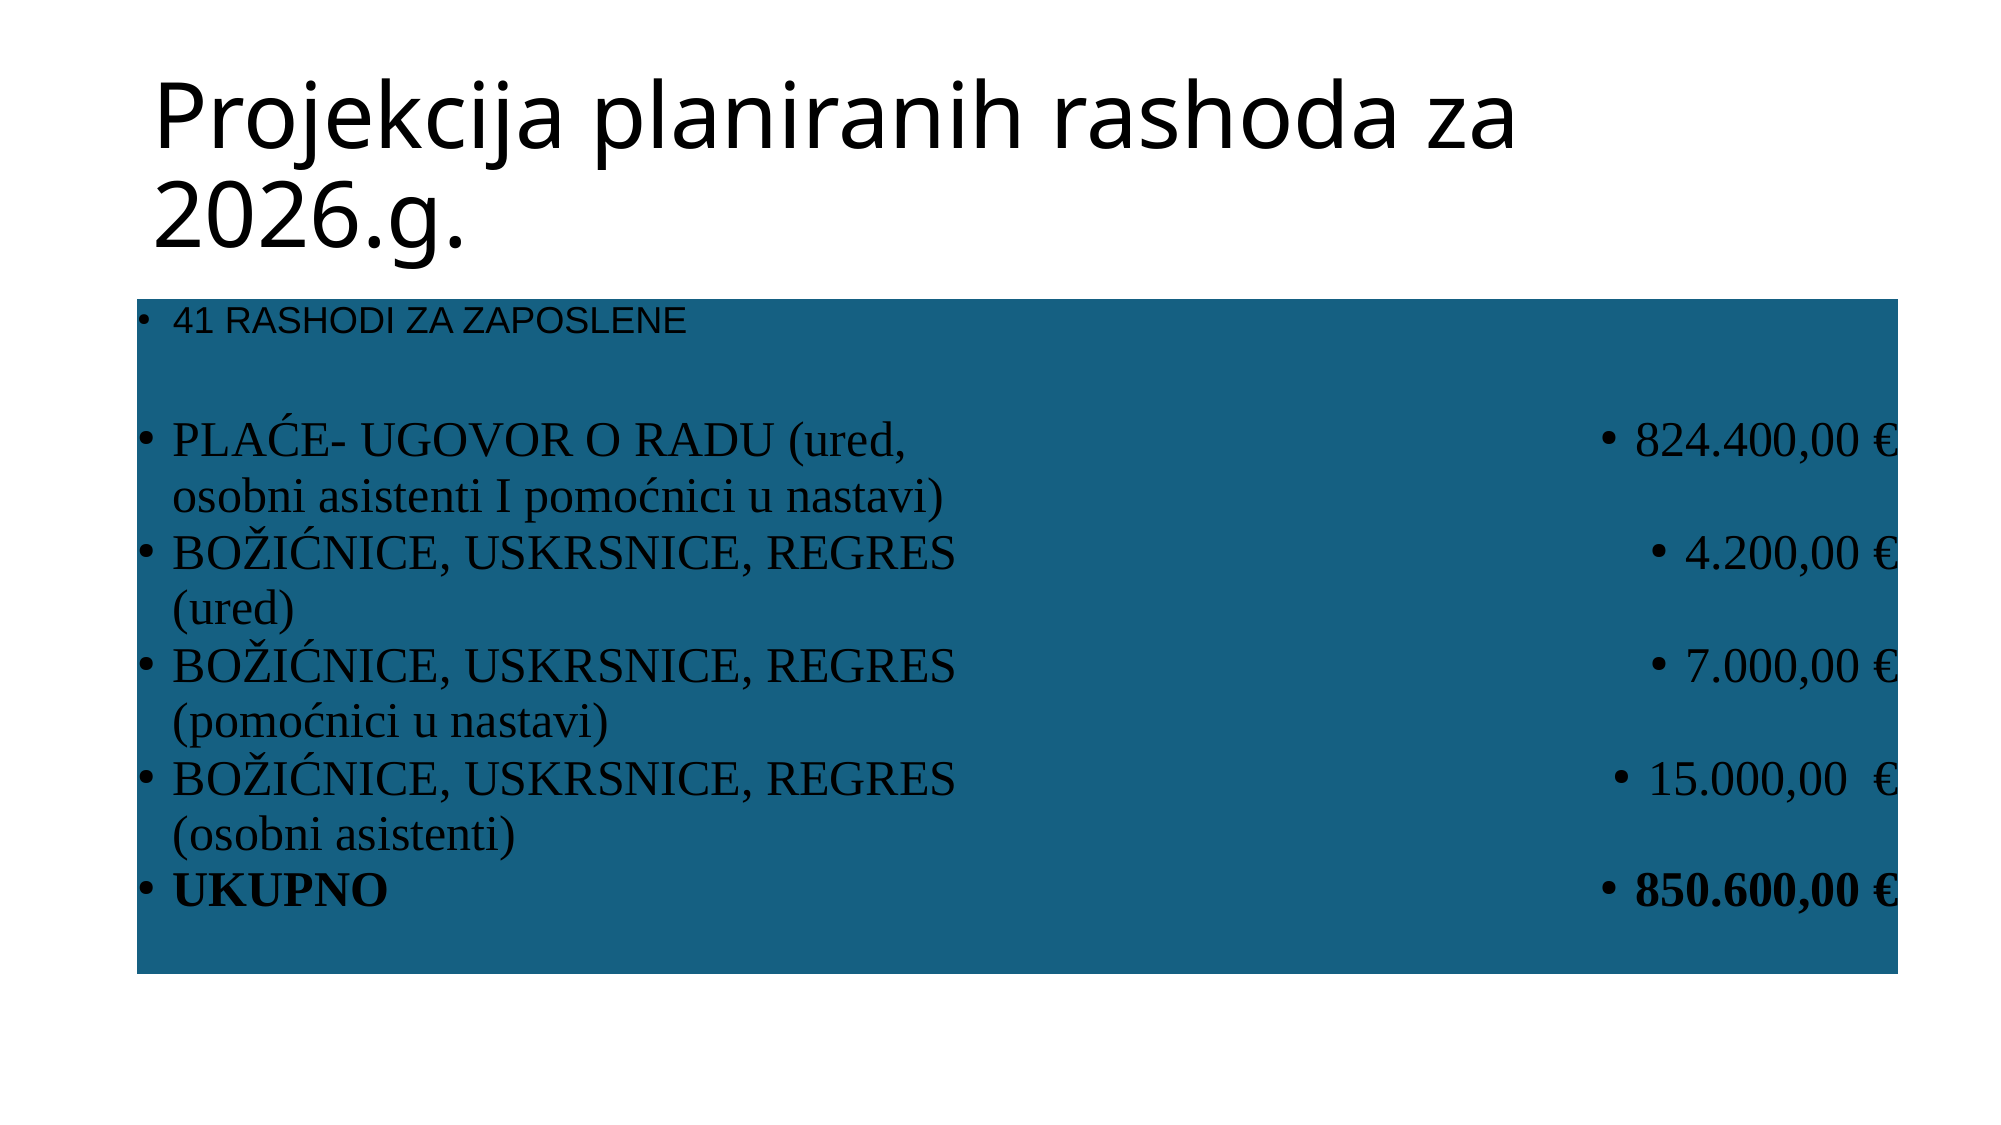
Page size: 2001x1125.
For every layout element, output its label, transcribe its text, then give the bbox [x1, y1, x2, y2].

table_header 41 RASHODI ZA ZAPOSLENE [137, 299, 1018, 412]
table_cell UKUPNO [137, 861, 1018, 974]
table_cell BOŽIĆNICE, USKRSNICE, REGRES (osobni asistenti) [137, 750, 1018, 861]
table_cell 15.000,00 € [1018, 750, 1898, 861]
table_cell PLAĆE- UGOVOR O RADU (ured, osobni asistenti I pomoćnici u nastavi) [137, 412, 1018, 525]
table_cell 850.600,00 € [1018, 861, 1898, 974]
table_cell 7.000,00 € [1018, 638, 1898, 750]
table_cell BOŽIĆNICE, USKRSNICE, REGRES (pomoćnici u nastavi) [137, 638, 1018, 750]
table_header [1018, 299, 1898, 412]
table_cell BOŽIĆNICE, USKRSNICE, REGRES (ured) [137, 525, 1018, 638]
title Projekcija planiranih rashoda za 2026.g. [137, 59, 1863, 278]
table_cell 4.200,00 € [1018, 525, 1898, 638]
table_cell 824.400,00 € [1018, 412, 1898, 525]
